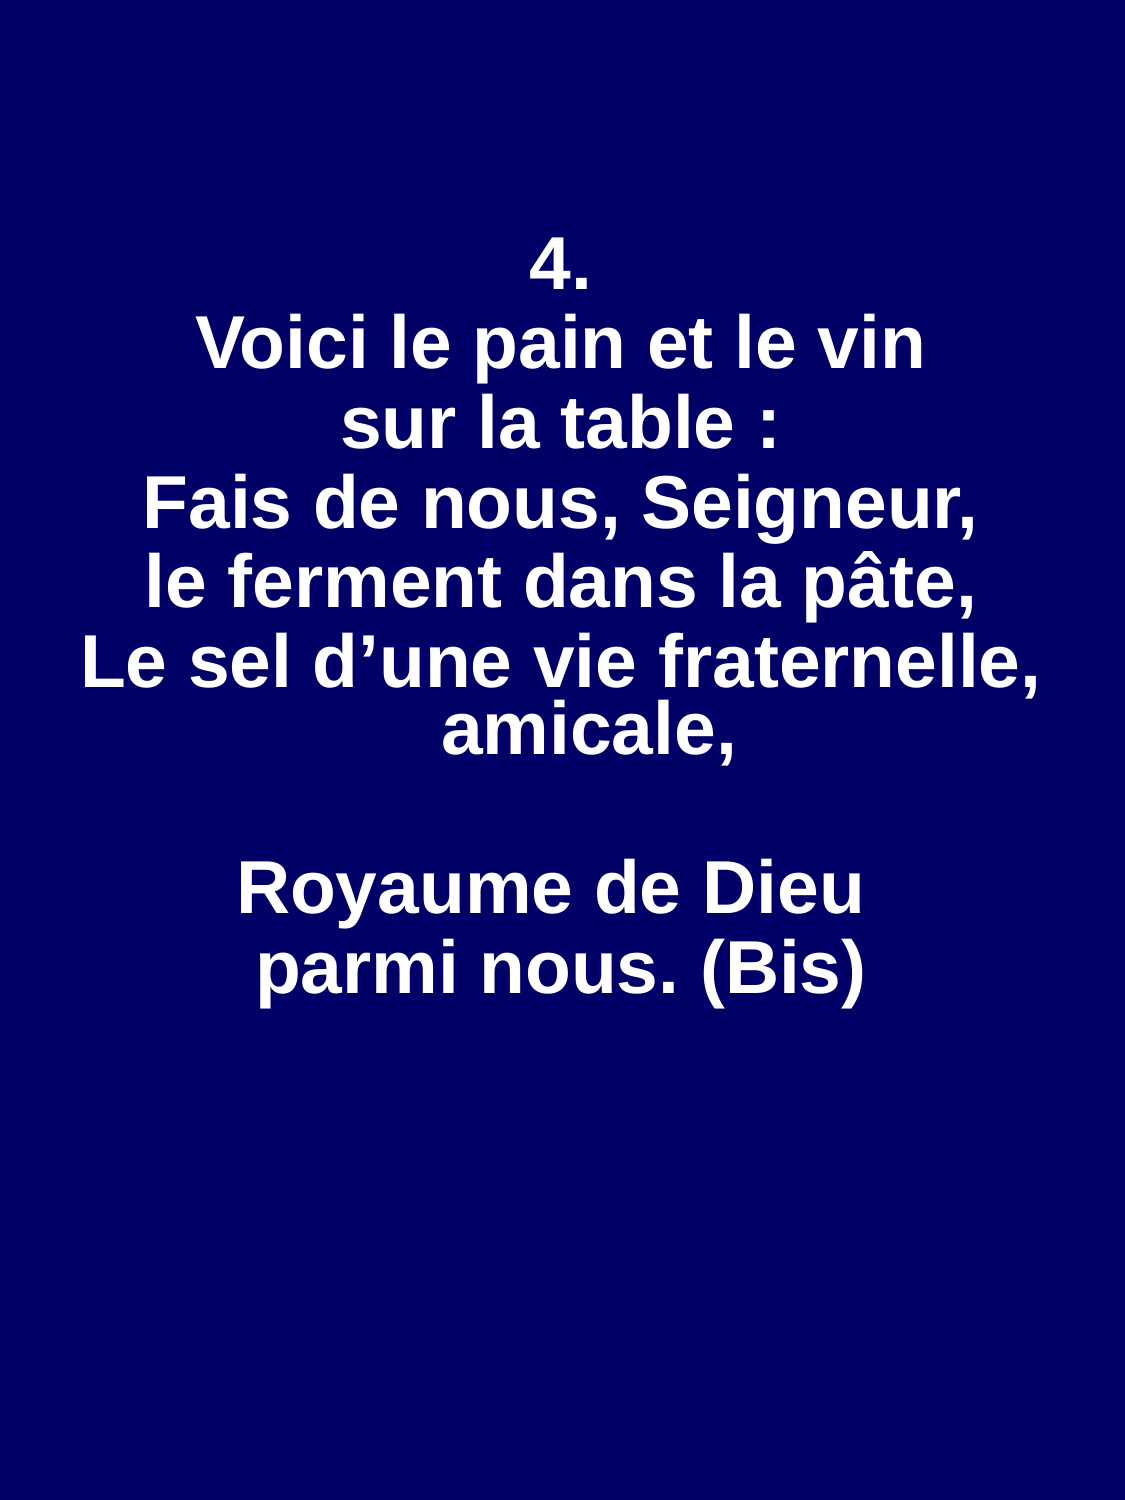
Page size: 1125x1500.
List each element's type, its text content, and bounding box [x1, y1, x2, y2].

text_box 4. Voici le pain et le vin sur la table : Fais de nous, Seigneur, le ferment dans la pâte, Le sel d’une vie fraternelle, amicale, Royaume de Dieu parmi nous. (Bis) [11, 35, 1111, 1441]
